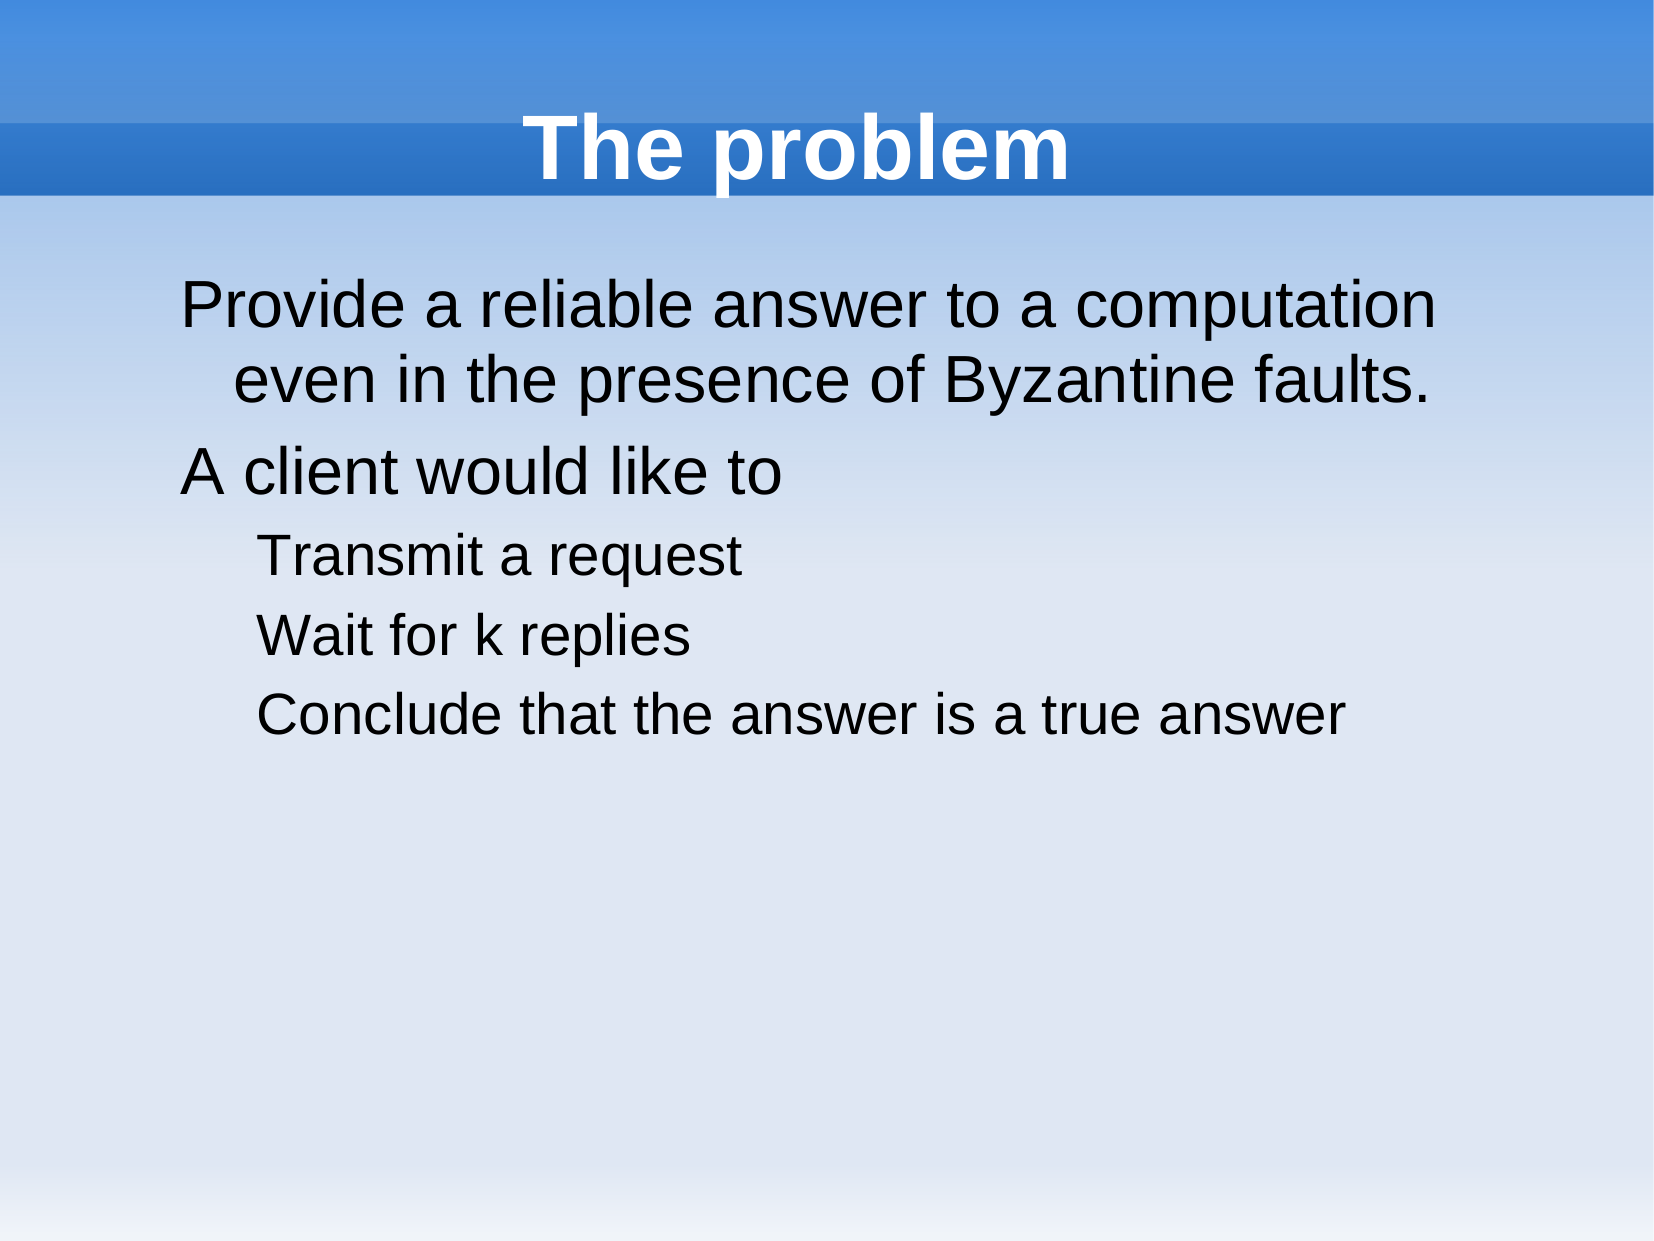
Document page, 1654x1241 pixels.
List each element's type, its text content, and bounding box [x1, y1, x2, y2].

picture [0, 0, 1654, 1241]
list Provide a reliable answer to a computation even in the presence of Byzantine faults. A client would like to Transmit a request Wait for k replies Conclude that the answer is a true answer [147, 259, 1554, 1004]
title The problem [118, 0, 1528, 207]
